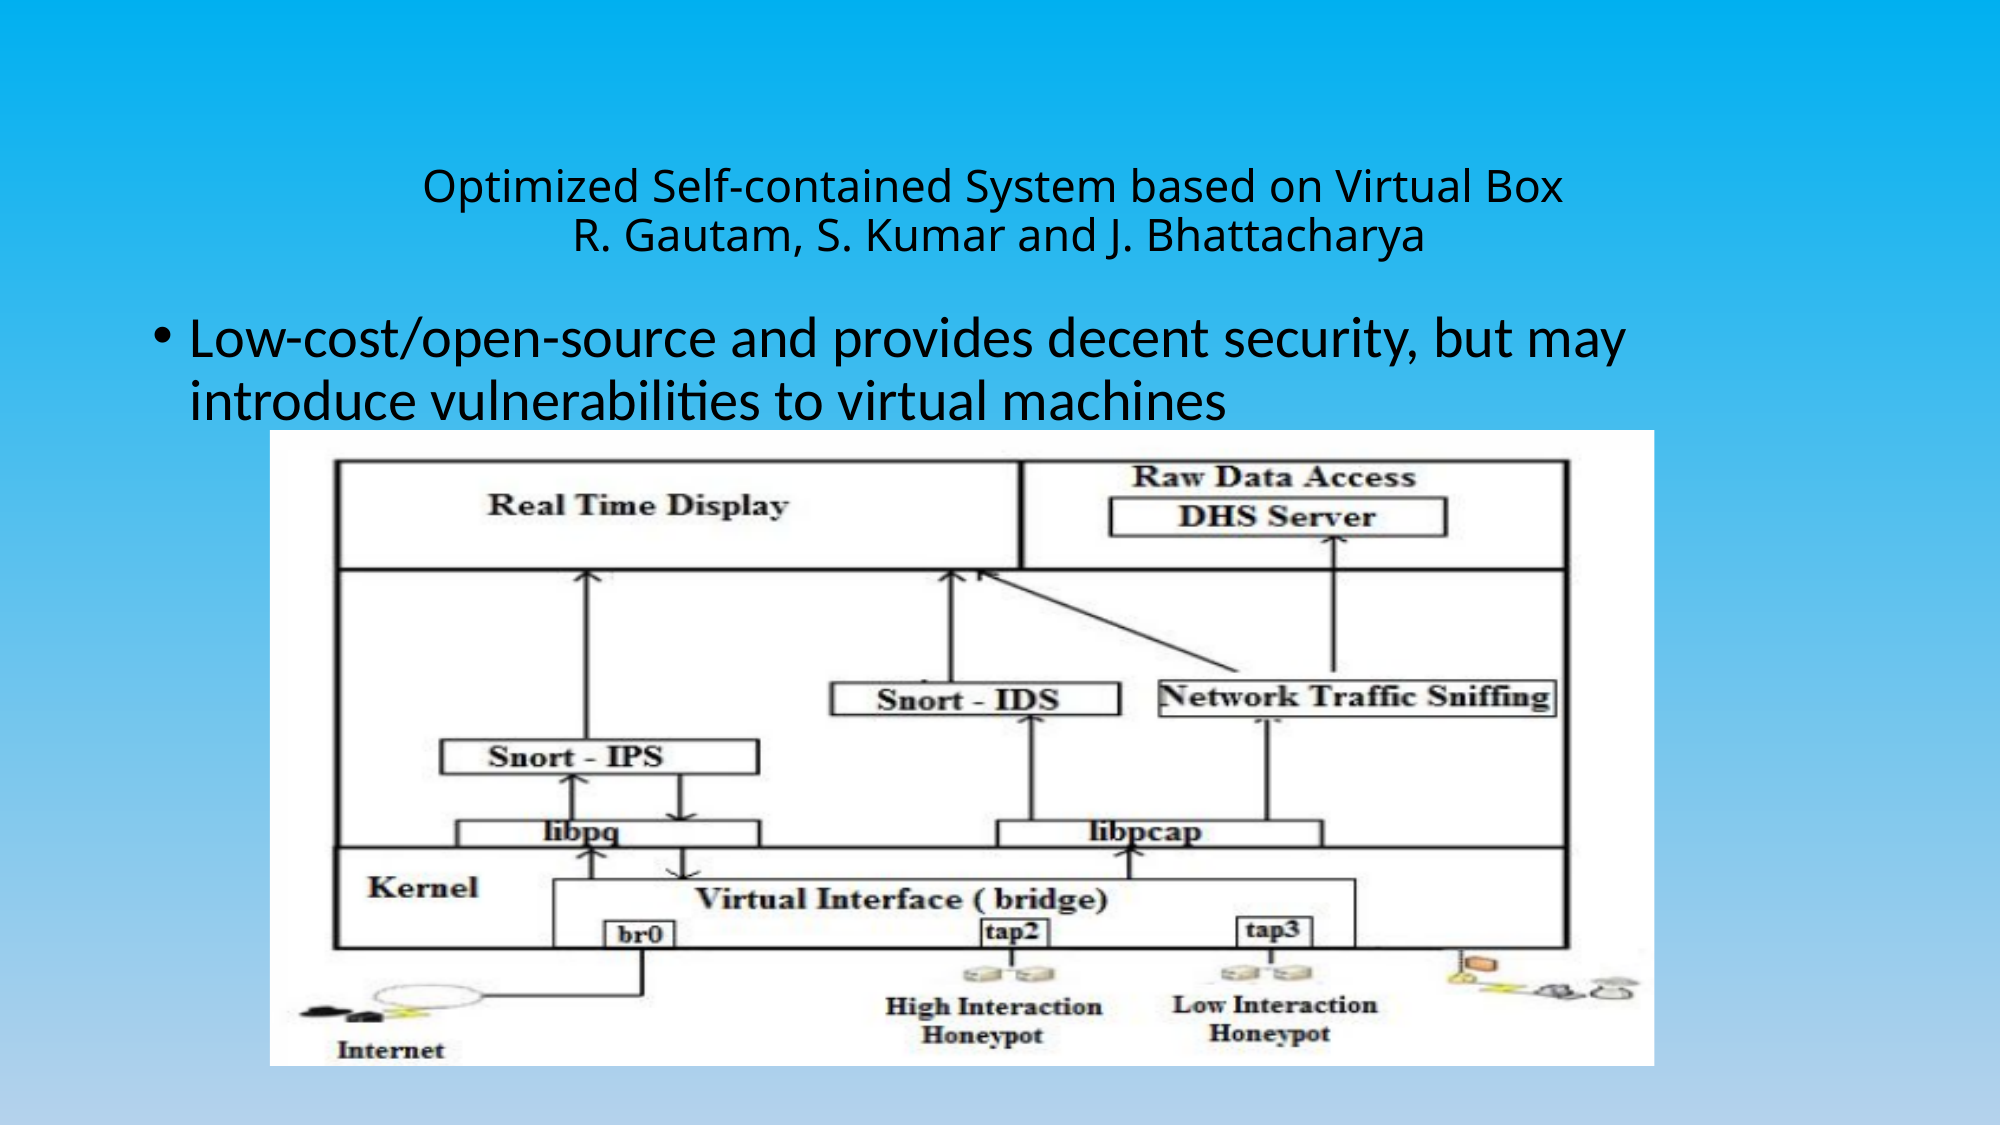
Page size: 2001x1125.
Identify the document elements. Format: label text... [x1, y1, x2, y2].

title Optimized Self-contained System based on Virtual Box R. Gautam, S. Kumar and J. Bhattacharya [56, 154, 1943, 373]
picture [269, 430, 1655, 1066]
list Low-cost/open-source and provides decent security, but may introduce vulnerabilities to virtual machines [137, 299, 1863, 1014]
